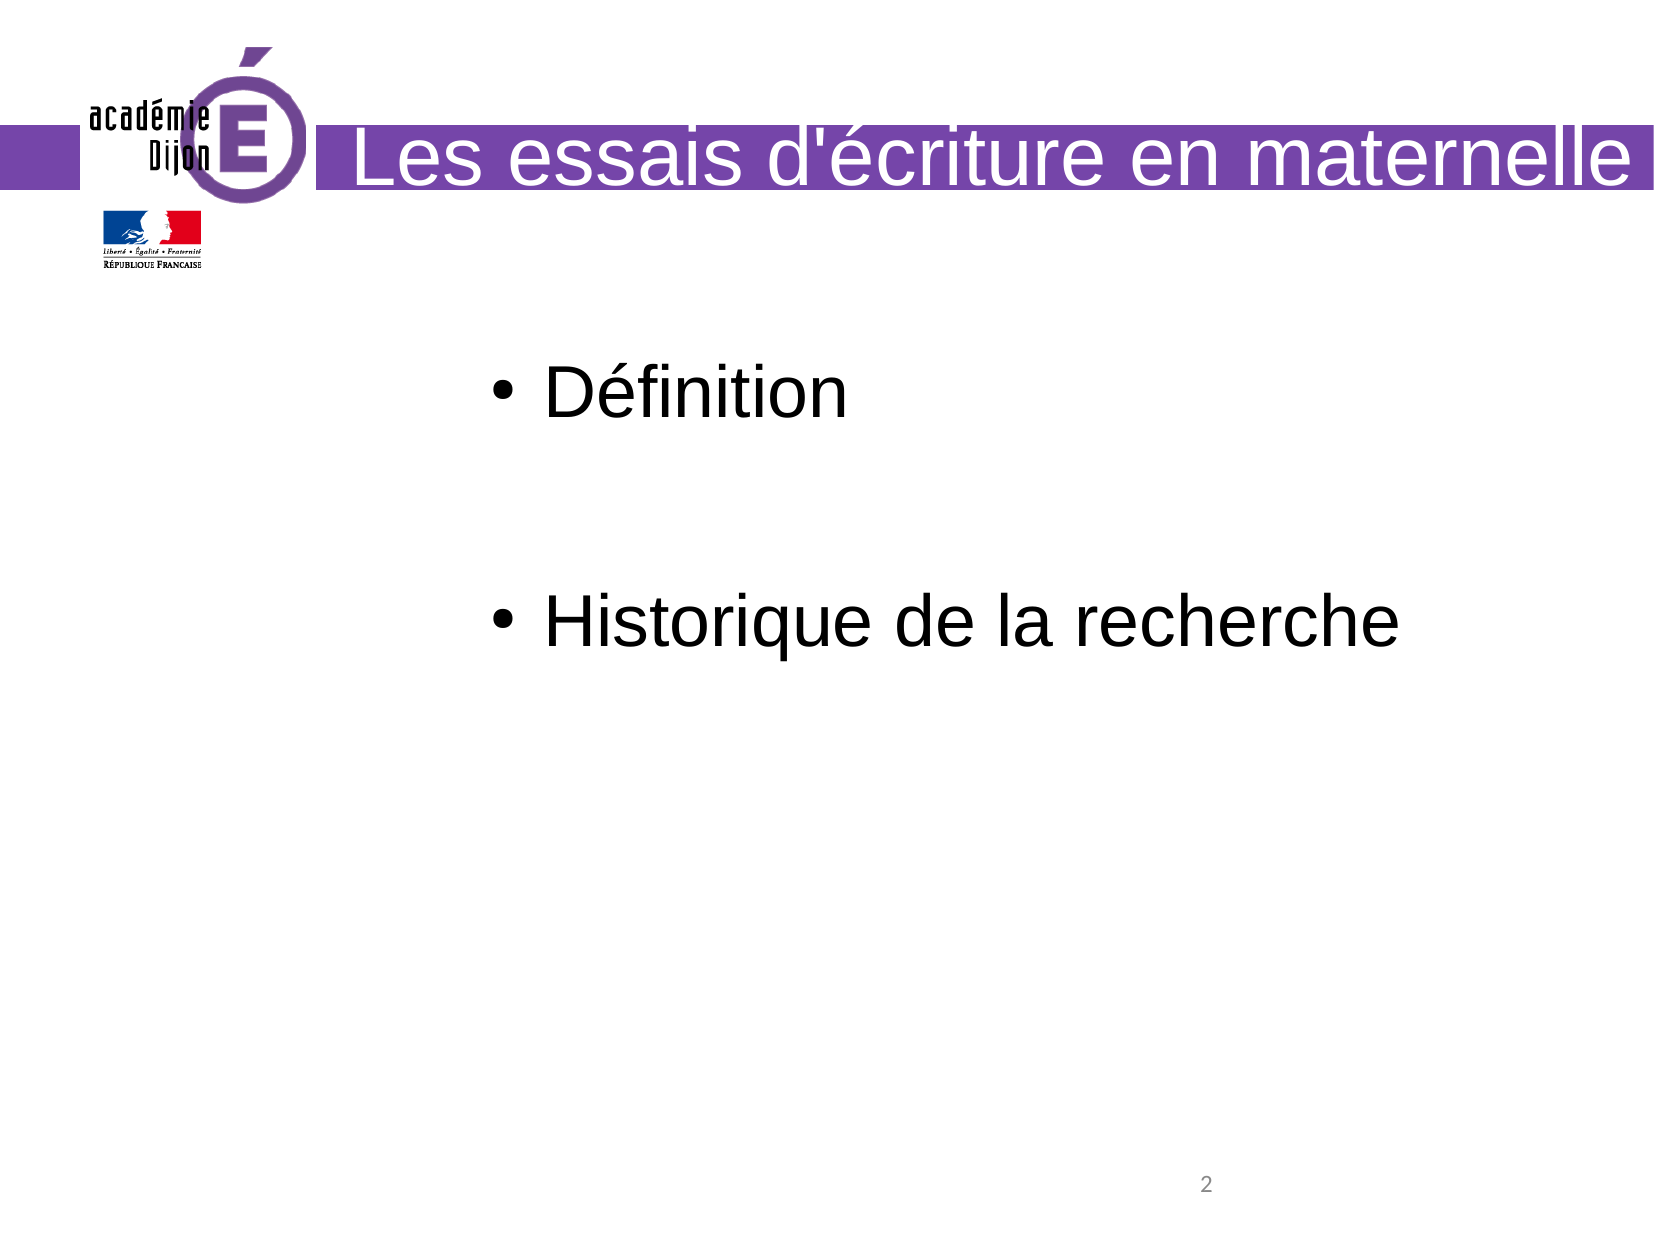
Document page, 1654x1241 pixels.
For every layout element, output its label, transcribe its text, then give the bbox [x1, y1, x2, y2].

title Les essais d'écriture en maternelle [242, 82, 1654, 231]
picture [90, 47, 306, 268]
list Définition Historique de la recherche [472, 236, 1625, 827]
